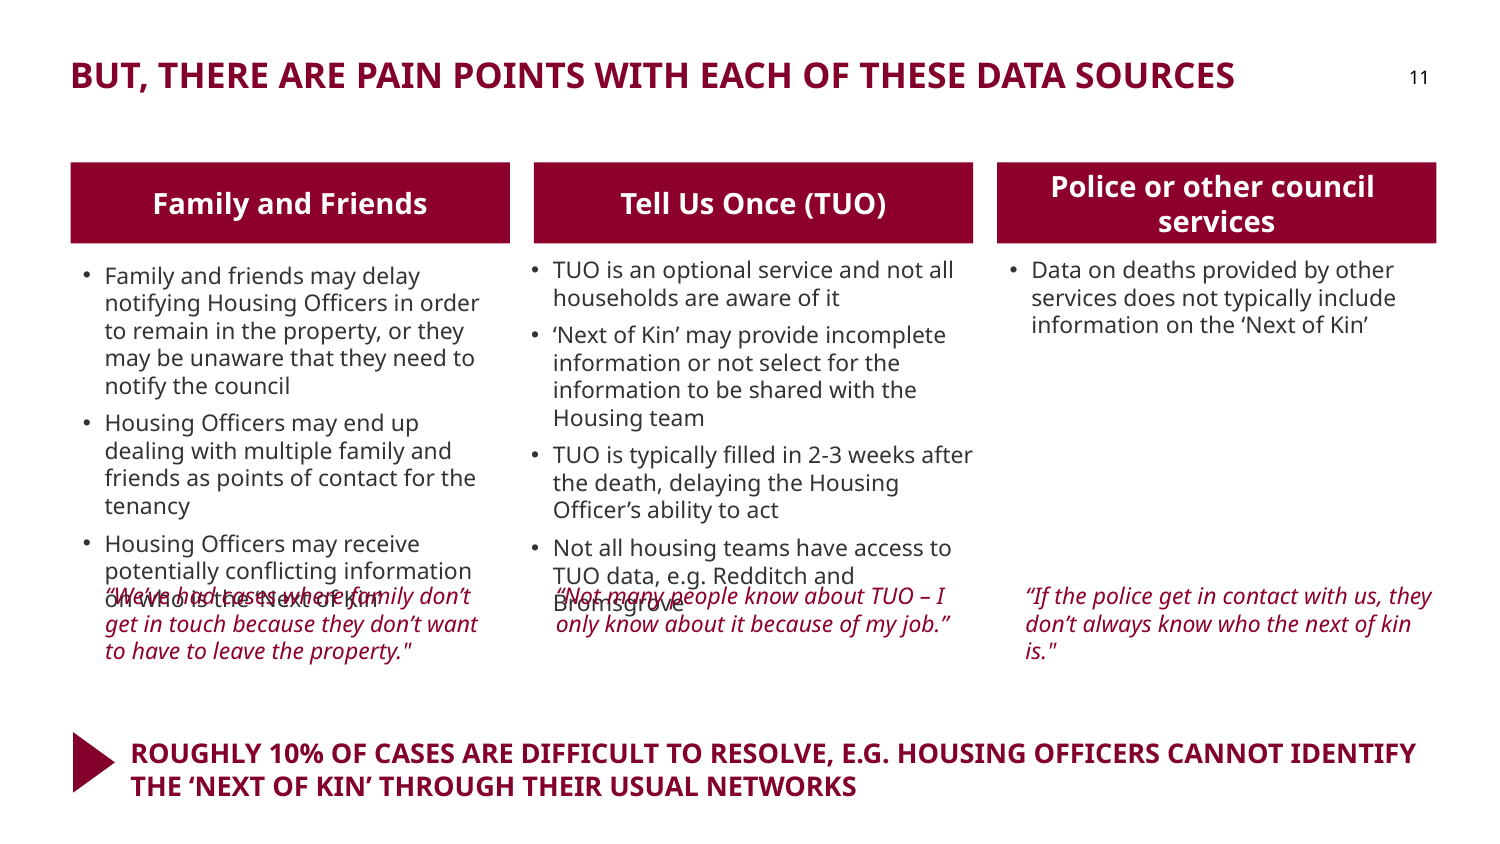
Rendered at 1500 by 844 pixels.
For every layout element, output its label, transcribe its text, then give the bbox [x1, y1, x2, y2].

text_box TUO is an optional service and not all households are aware of it ‘Next of Kin’ may provide incomplete information or not select for the information to be shared with the Housing team TUO is typically filled in 2-3 weeks after the death, delaying the Housing Officer’s ability to act Not all housing teams have access to TUO data, e.g. Redditch and Bromsgrove [518, 249, 997, 706]
text_box Tell Us Once (TUO) [533, 162, 974, 244]
text_box Family and Friends [70, 162, 510, 244]
text_box Police or other council services [997, 162, 1437, 244]
text_box ROUGHLY 10% OF CASES ARE DIFFICULT TO RESOLVE, E.G. HOUSING OFFICERS CANNOT IDENTIFY THE ‘NEXT OF KIN’ THROUGH THEIR USUAL NETWORKS [130, 712, 1436, 826]
text_box “If the police get in contact with us, they don’t always know who the next of kin is." [1025, 581, 1436, 635]
slide_number <number> [1388, 65, 1431, 111]
text_box “Not many people know about TUO – I only know about it because of my job.” [555, 581, 974, 635]
title BUT, THERE ARE PAIN POINTS WITH EACH OF THESE DATA SOURCES [69, 53, 1357, 161]
text_box [73, 732, 115, 793]
text_box “We’ve had cases where family don’t get in touch because they don’t want to have to leave the property." [105, 581, 488, 662]
text_box Data on deaths provided by other services does not typically include information on the ‘Next of Kin’ [997, 250, 1437, 617]
text_box Family and friends may delay notifying Housing Officers in order to remain in the property, or they may be unaware that they need to notify the council Housing Officers may end up dealing with multiple family and friends as points of contact for the tenancy Housing Officers may receive potentially conflicting information on who is the ‘Next of Kin’ [70, 255, 510, 693]
